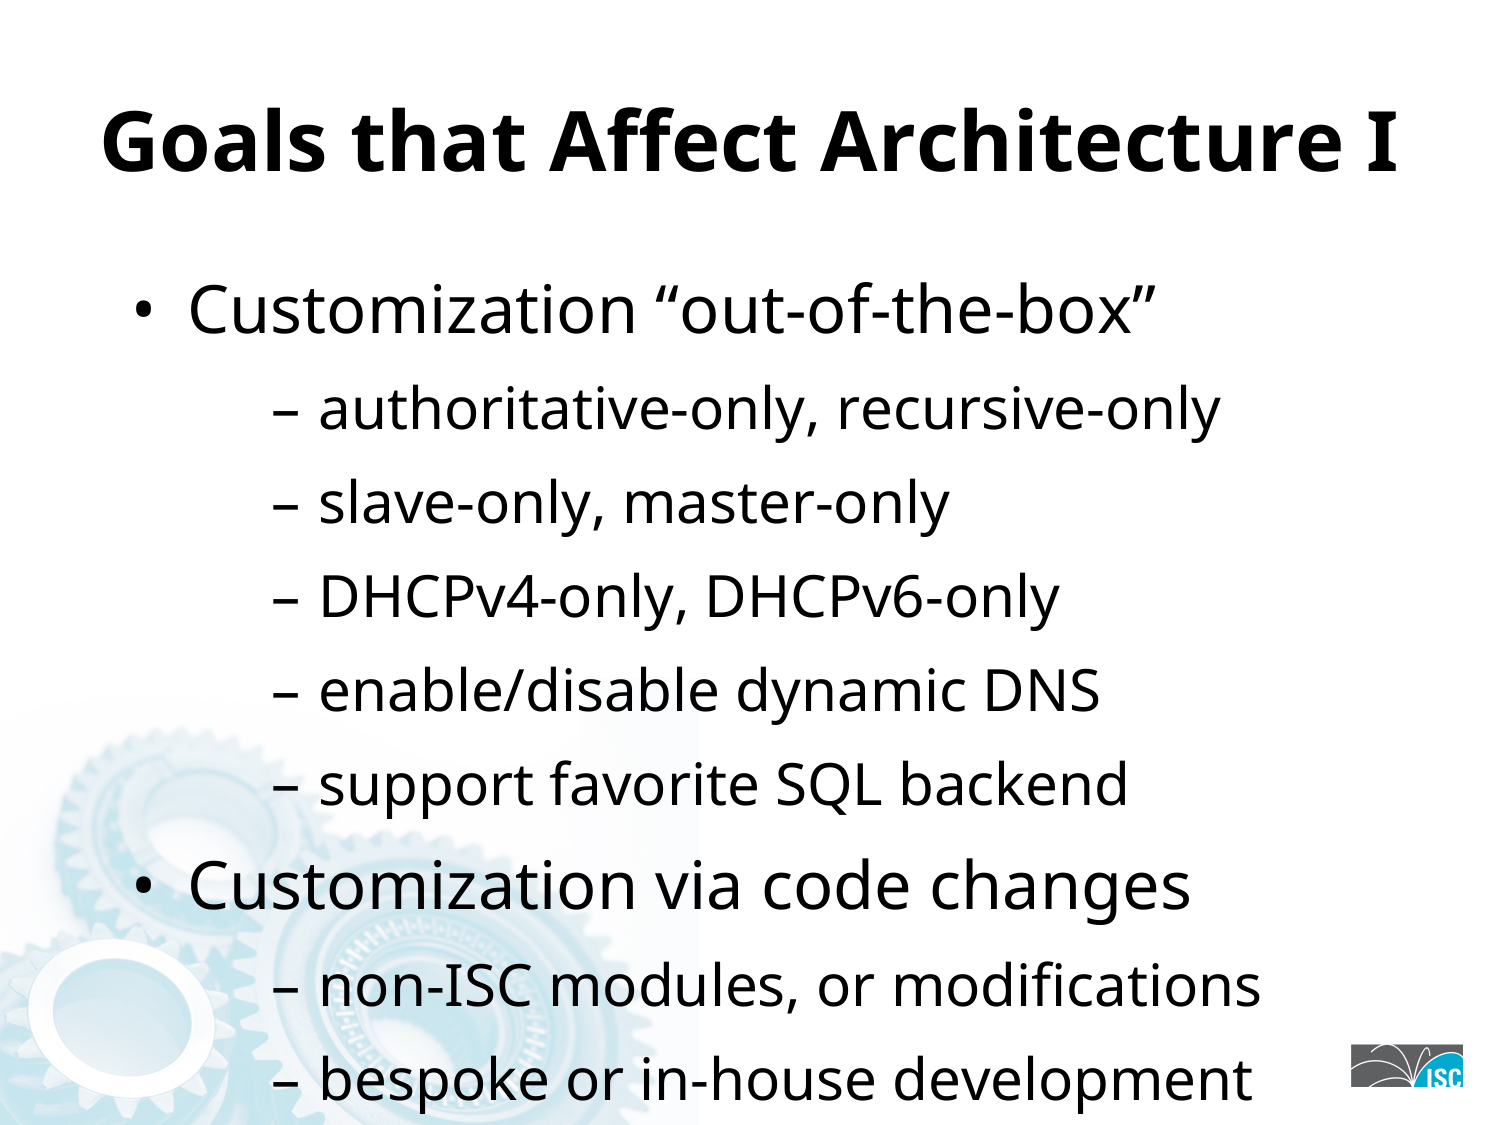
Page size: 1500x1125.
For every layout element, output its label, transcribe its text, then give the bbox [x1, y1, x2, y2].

list Customization “out-of-the-box” authoritative-only, recursive-only slave-only, master-only DHCPv4-only, DHCPv6-only enable/disable dynamic DNS support favorite SQL backend Customization via code changes non-ISC modules, or modifications bespoke or in-house development [75, 262, 1426, 1011]
title Goals that Affect Architecture I [75, 31, 1426, 247]
picture [0, 0, 1500, 1125]
